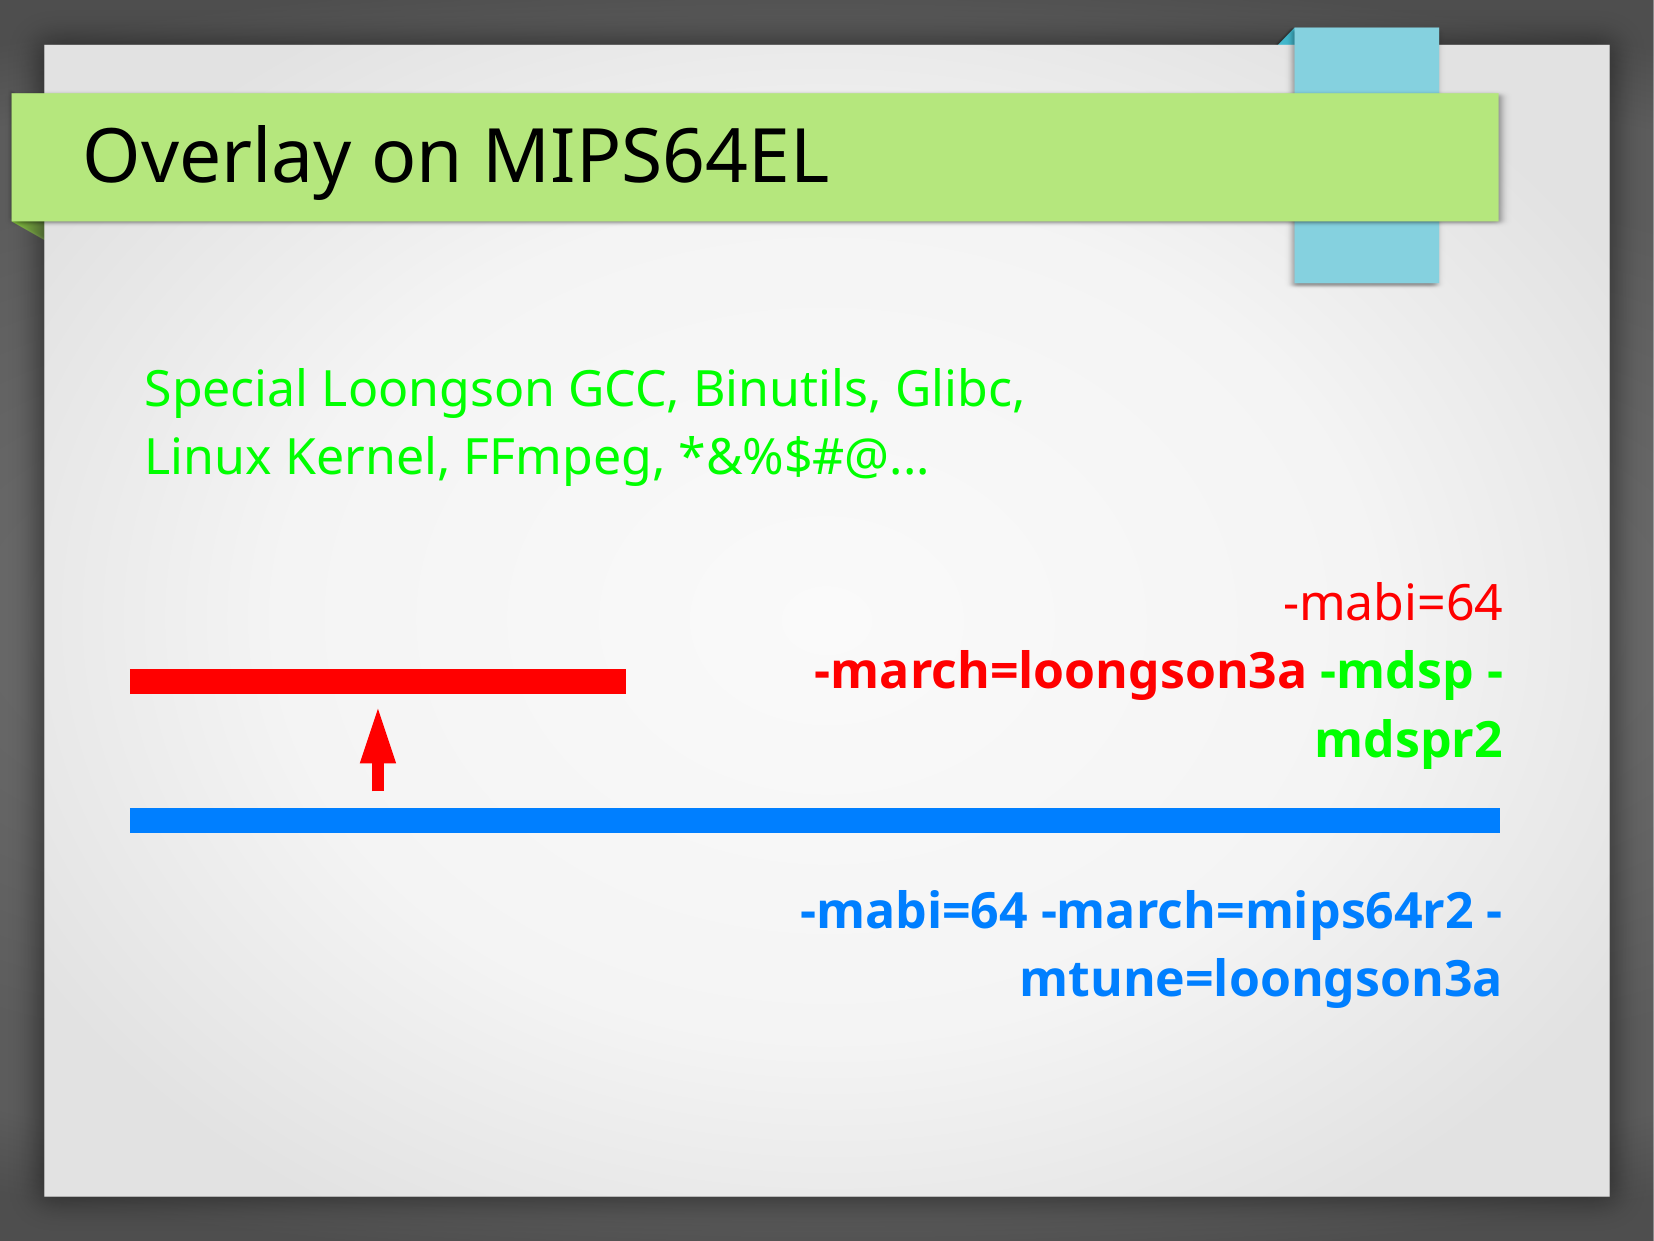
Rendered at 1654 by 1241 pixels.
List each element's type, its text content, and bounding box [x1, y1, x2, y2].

text_box -mabi=64 -march=loongson3a -mdsp -mdspr2 [637, 559, 1518, 723]
title Overlay on MIPS64EL [82, 94, 1264, 213]
picture [0, 0, 1654, 1241]
text_box Special Loongson GCC, Binutils, Glibc, Linux Kernel, FFmpeg, *&%$#@... [129, 345, 1146, 508]
text_box -mabi=64 -march=mips64r2 -mtune=loongson3a [342, 867, 1518, 1105]
